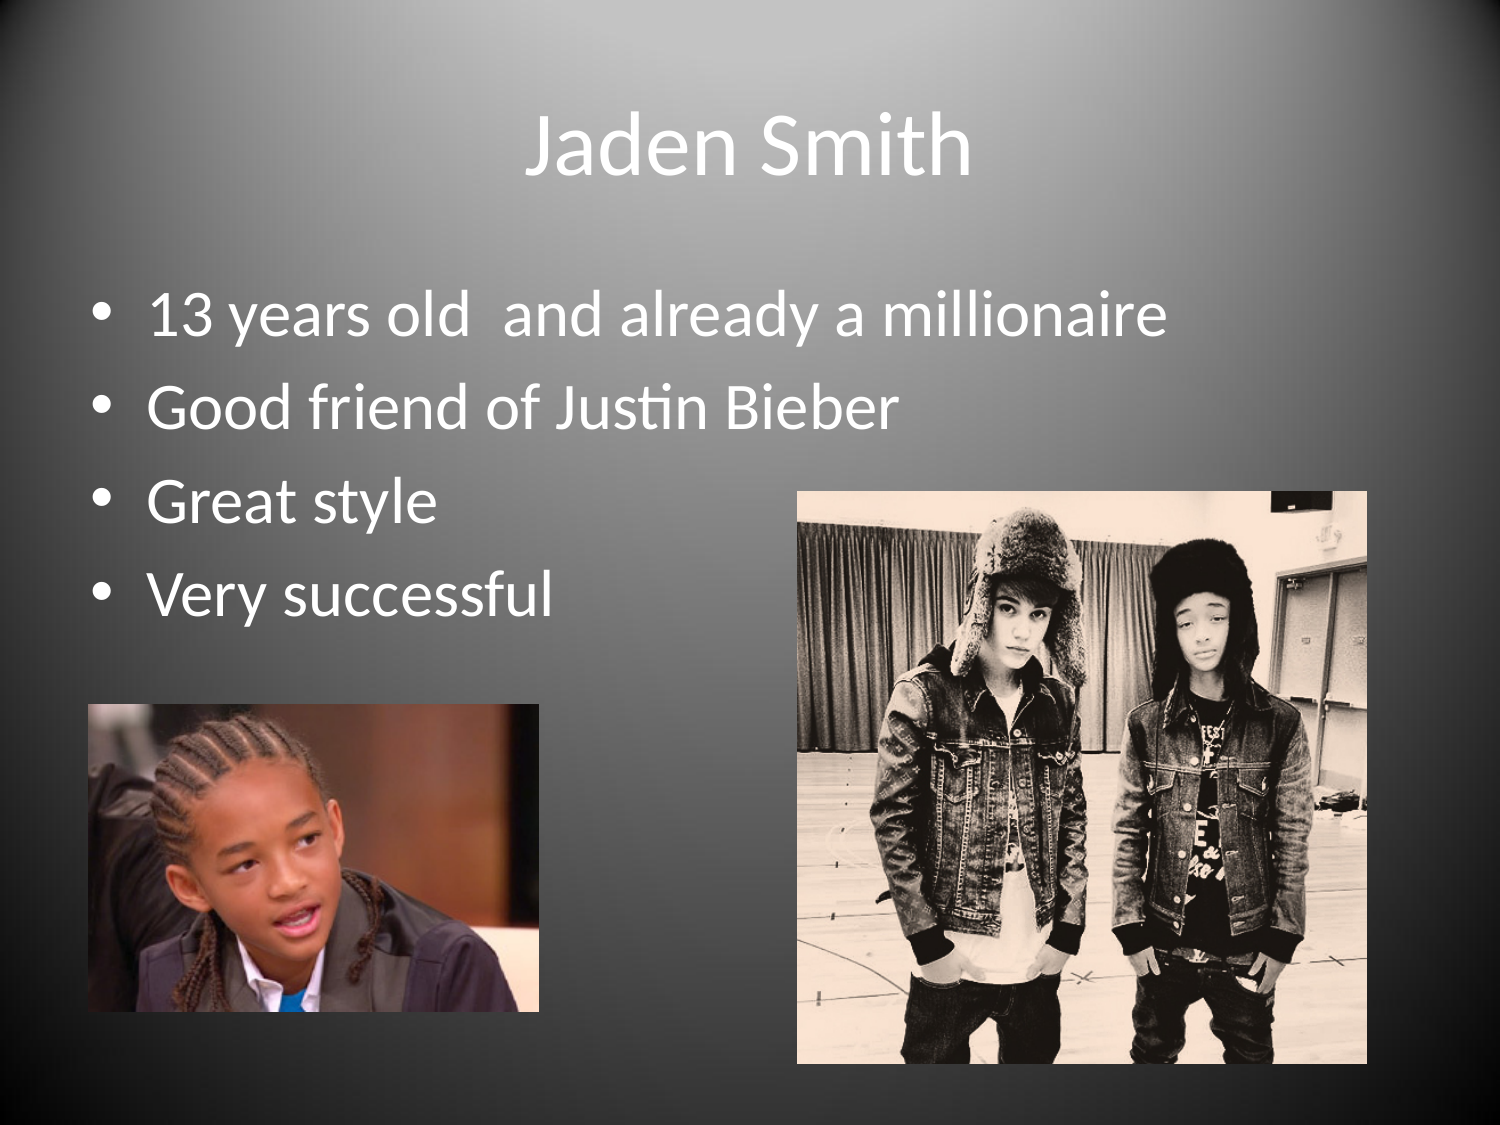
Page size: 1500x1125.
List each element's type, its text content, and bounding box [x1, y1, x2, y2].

title Jaden Smith [75, 45, 1425, 233]
list 13 years old and already a millionaire Good friend of Justin Bieber Great style Very successful [75, 262, 1425, 1005]
picture [0, 0, 1500, 1125]
